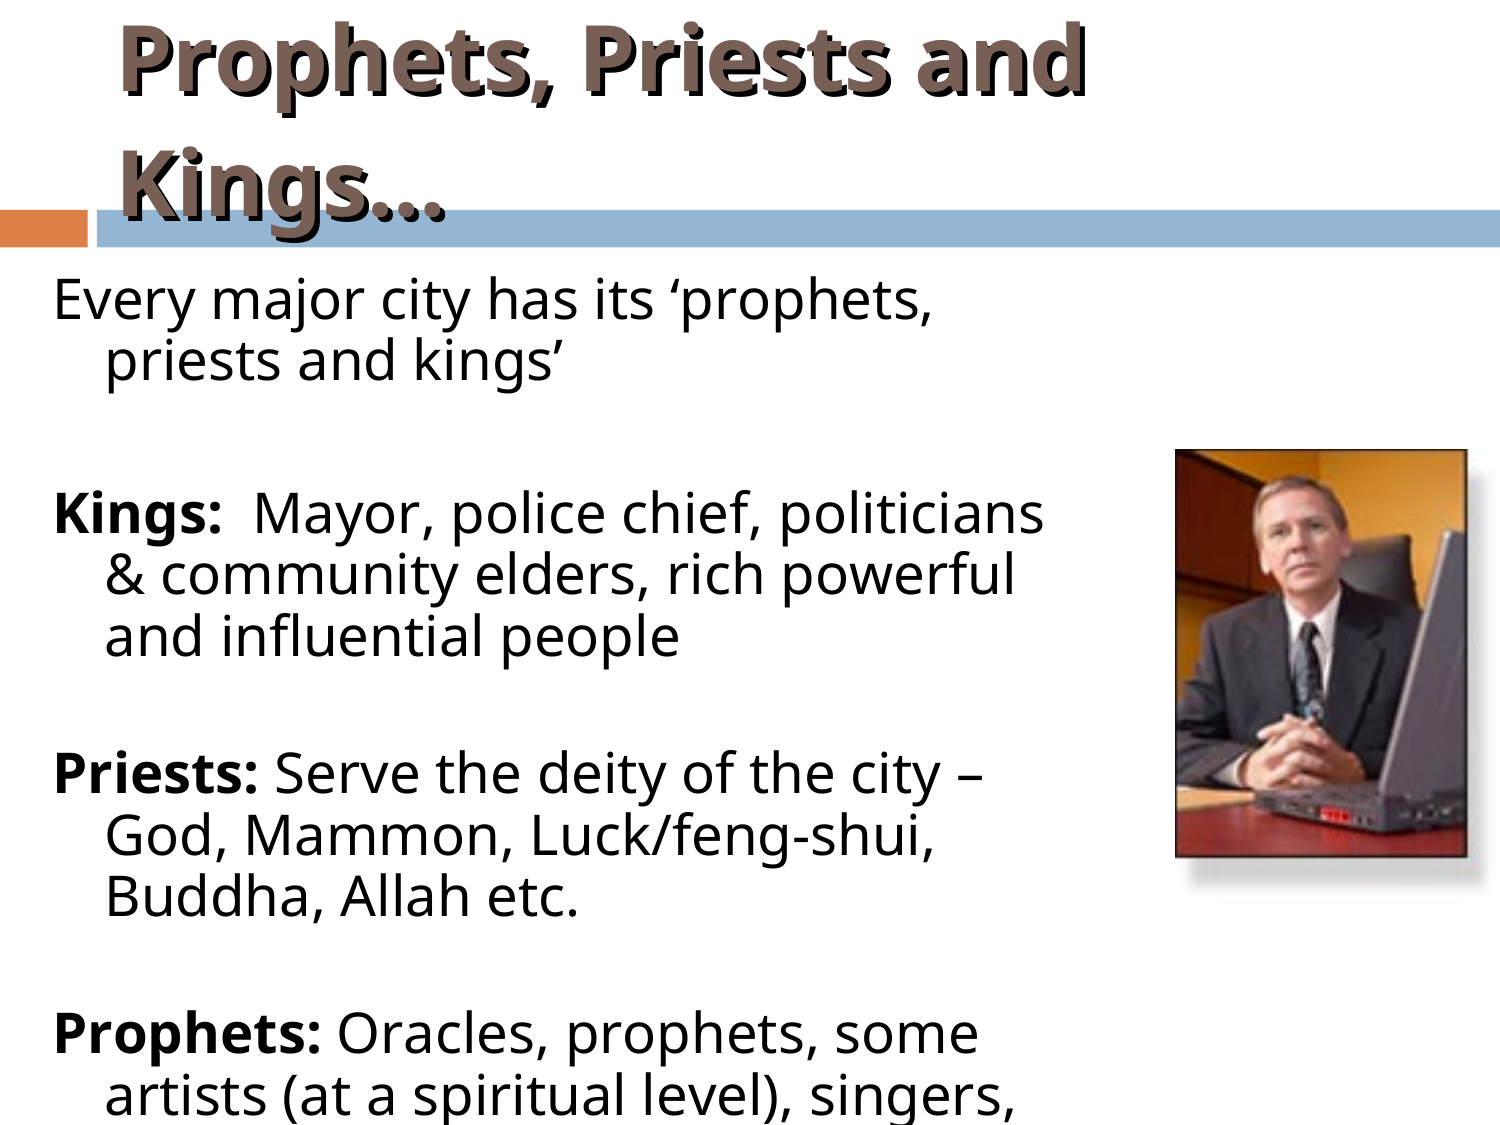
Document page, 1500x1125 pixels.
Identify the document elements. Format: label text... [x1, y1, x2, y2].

picture [1175, 449, 1500, 905]
title Prophets, Priests and Kings… [100, 37, 1438, 201]
list Every major city has its ‘prophets, priests and kings’ Kings: Mayor, police chief, politicians & community elders, rich powerful and influential people Priests: Serve the deity of the city – God, Mammon, Luck/feng-shui, Buddha, Allah etc. Prophets: Oracles, prophets, some artists (at a spiritual level), singers, communicators, story-tellers, movie makers [37, 262, 1113, 1088]
